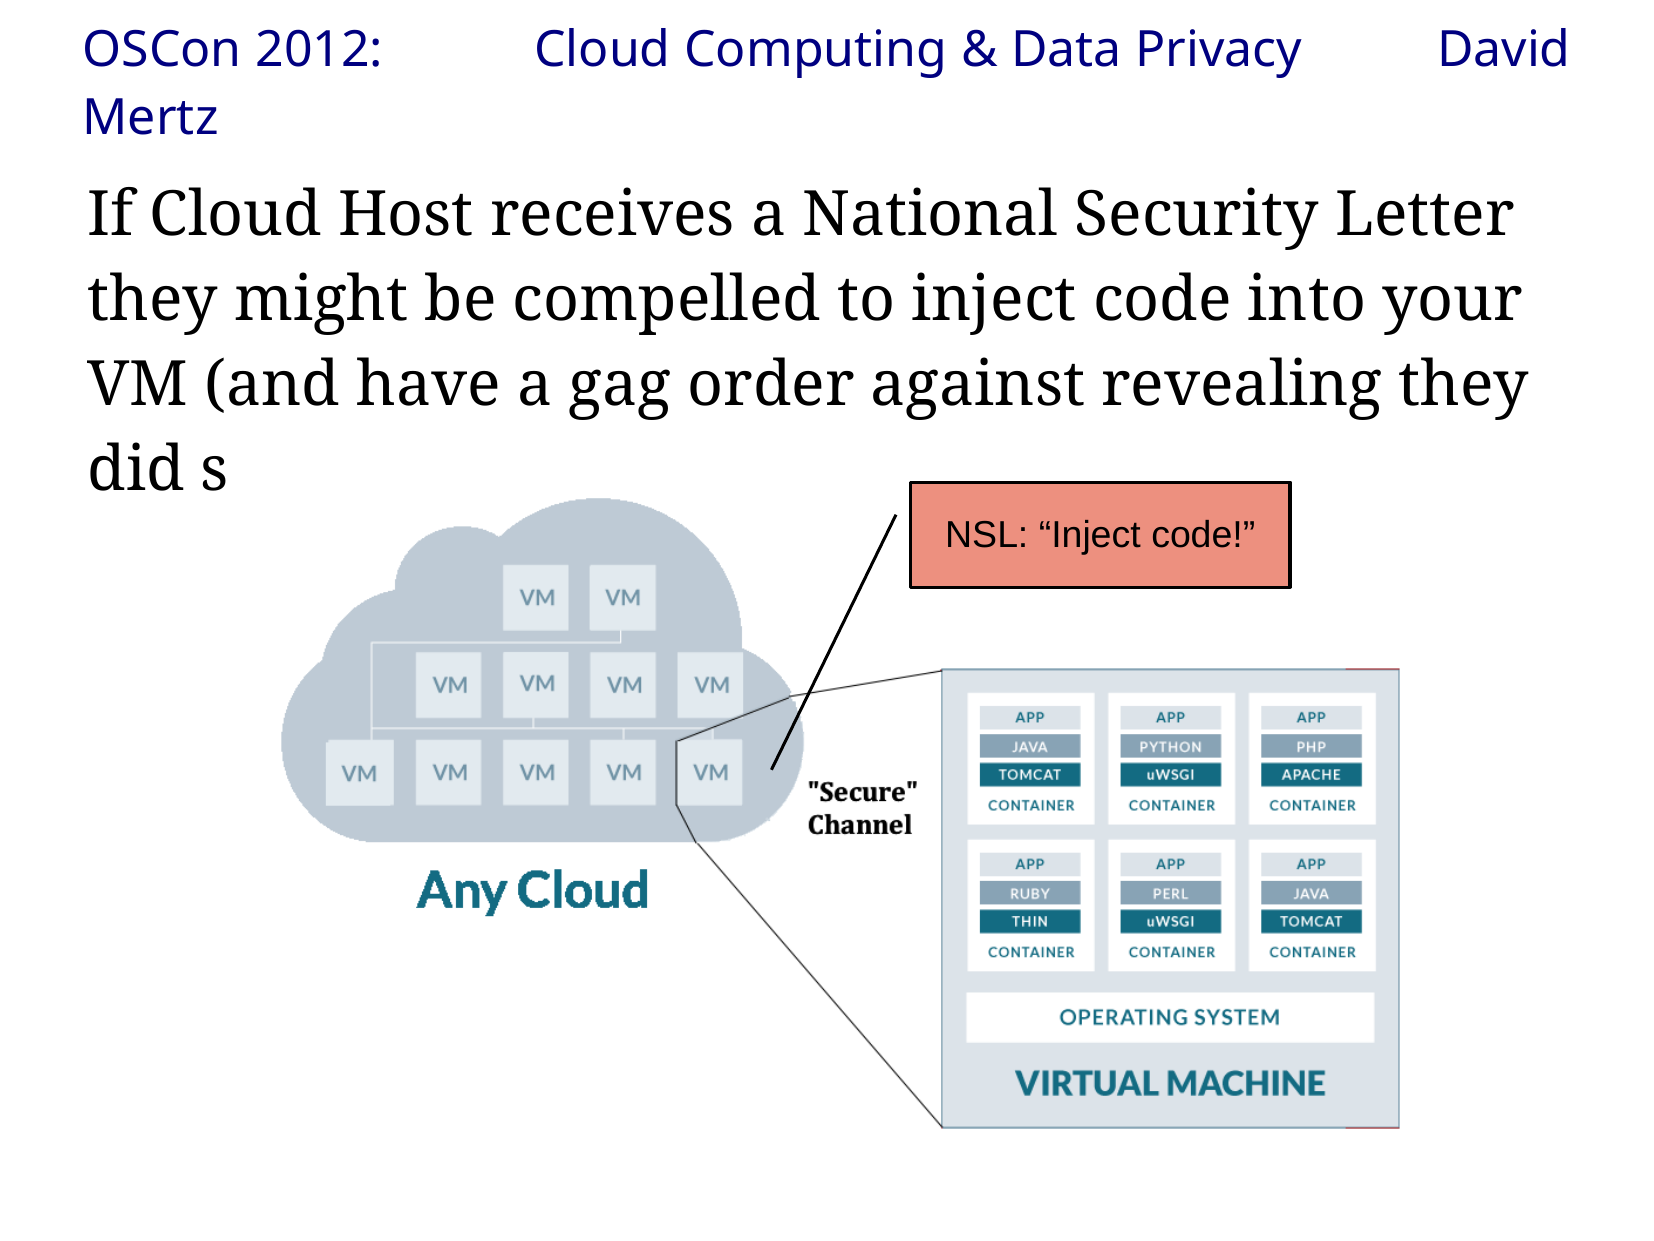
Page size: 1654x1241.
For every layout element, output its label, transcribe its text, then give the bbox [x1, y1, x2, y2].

title OSCon 2012: Cloud Computing & Data Privacy David Mertz [82, 49, 1571, 113]
picture [231, 429, 1436, 1171]
list If Cloud Host receives a National Security Letter they might be compelled to inject code into your VM (and have a gag order against revealing they did so). [87, 168, 1535, 481]
text_box NSL: “Inject code!” [911, 482, 1290, 587]
